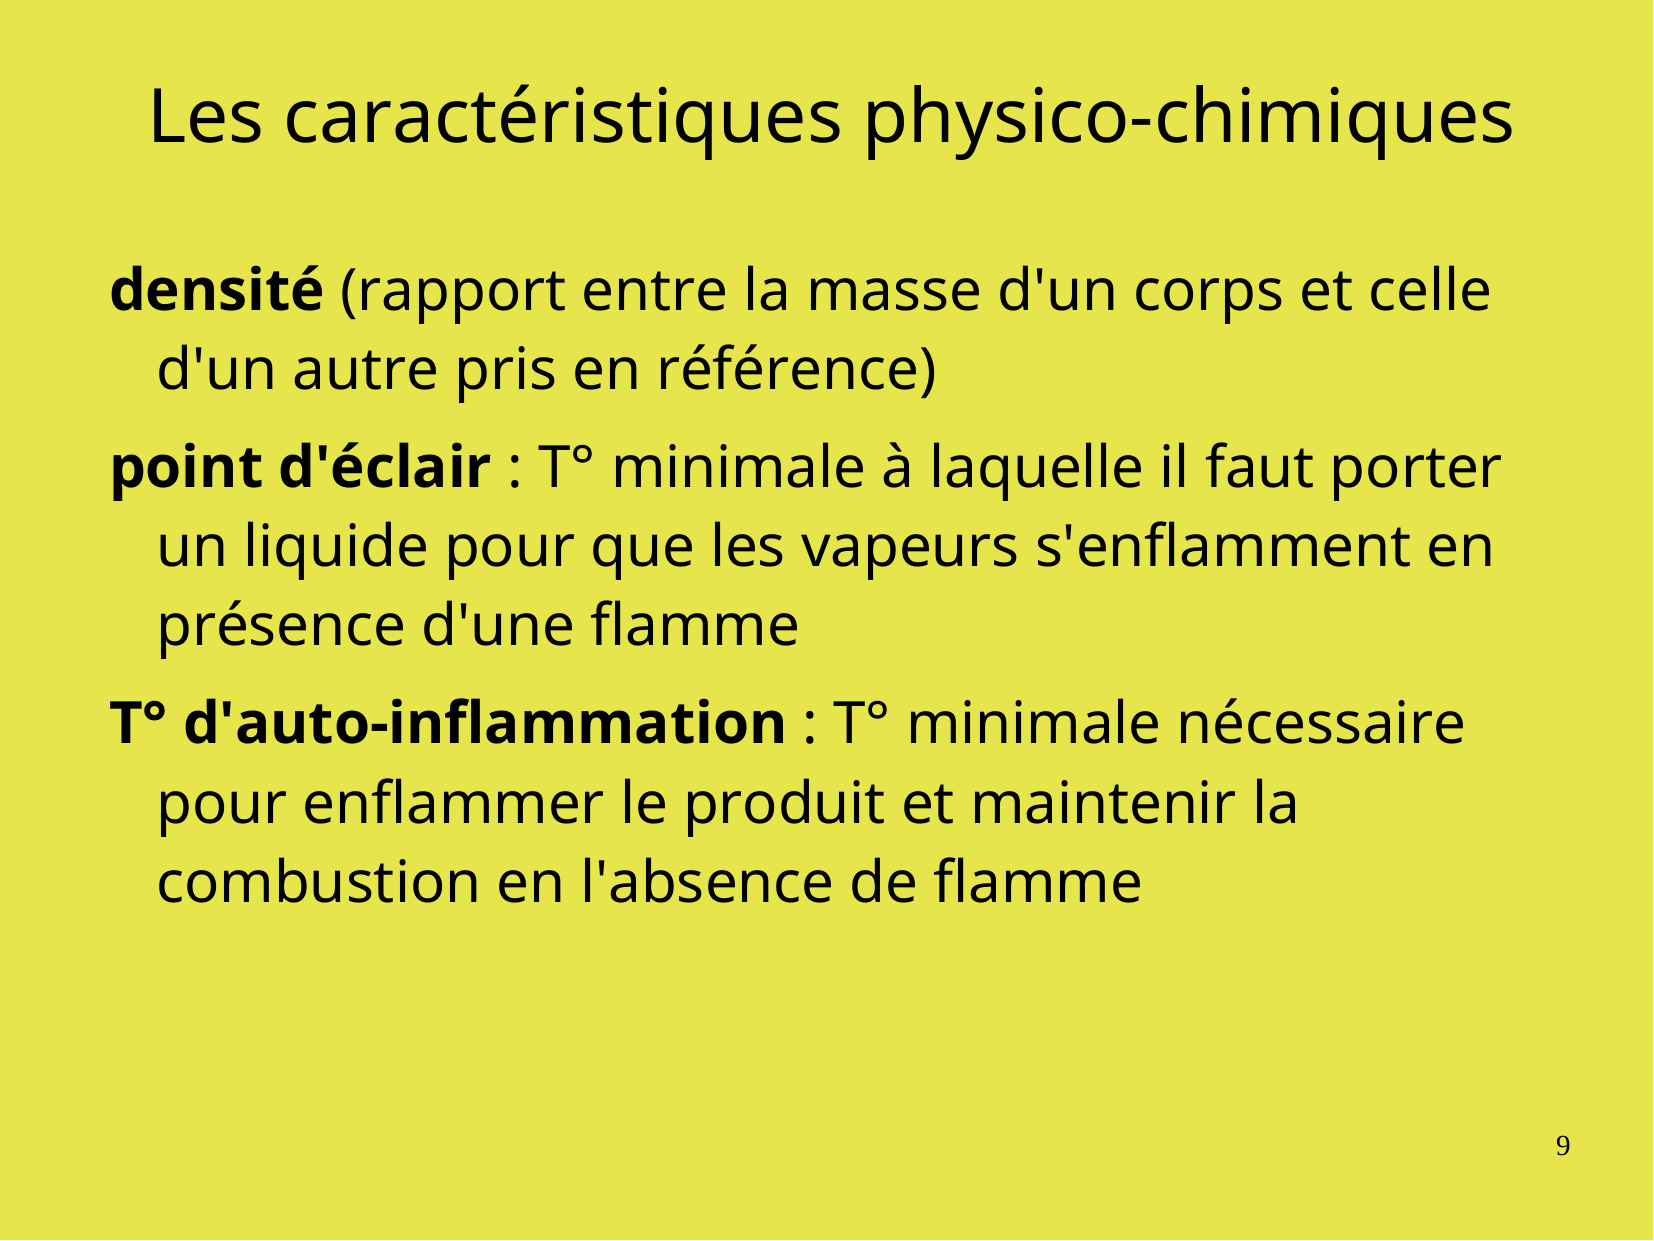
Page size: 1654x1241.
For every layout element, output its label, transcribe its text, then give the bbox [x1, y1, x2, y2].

text_box densité (rapport entre la masse d'un corps et celle d'un autre pris en référence) point d'éclair : T° minimale à laquelle il faut porter un liquide pour que les vapeurs s'enflamment en présence d'une flamme T° d'auto-inflammation : T° minimale nécessaire pour enflammer le produit et maintenir la combustion en l'absence de flamme [0, 240, 1603, 945]
text_box Les caractéristiques physico-chimiques [87, 55, 1577, 175]
